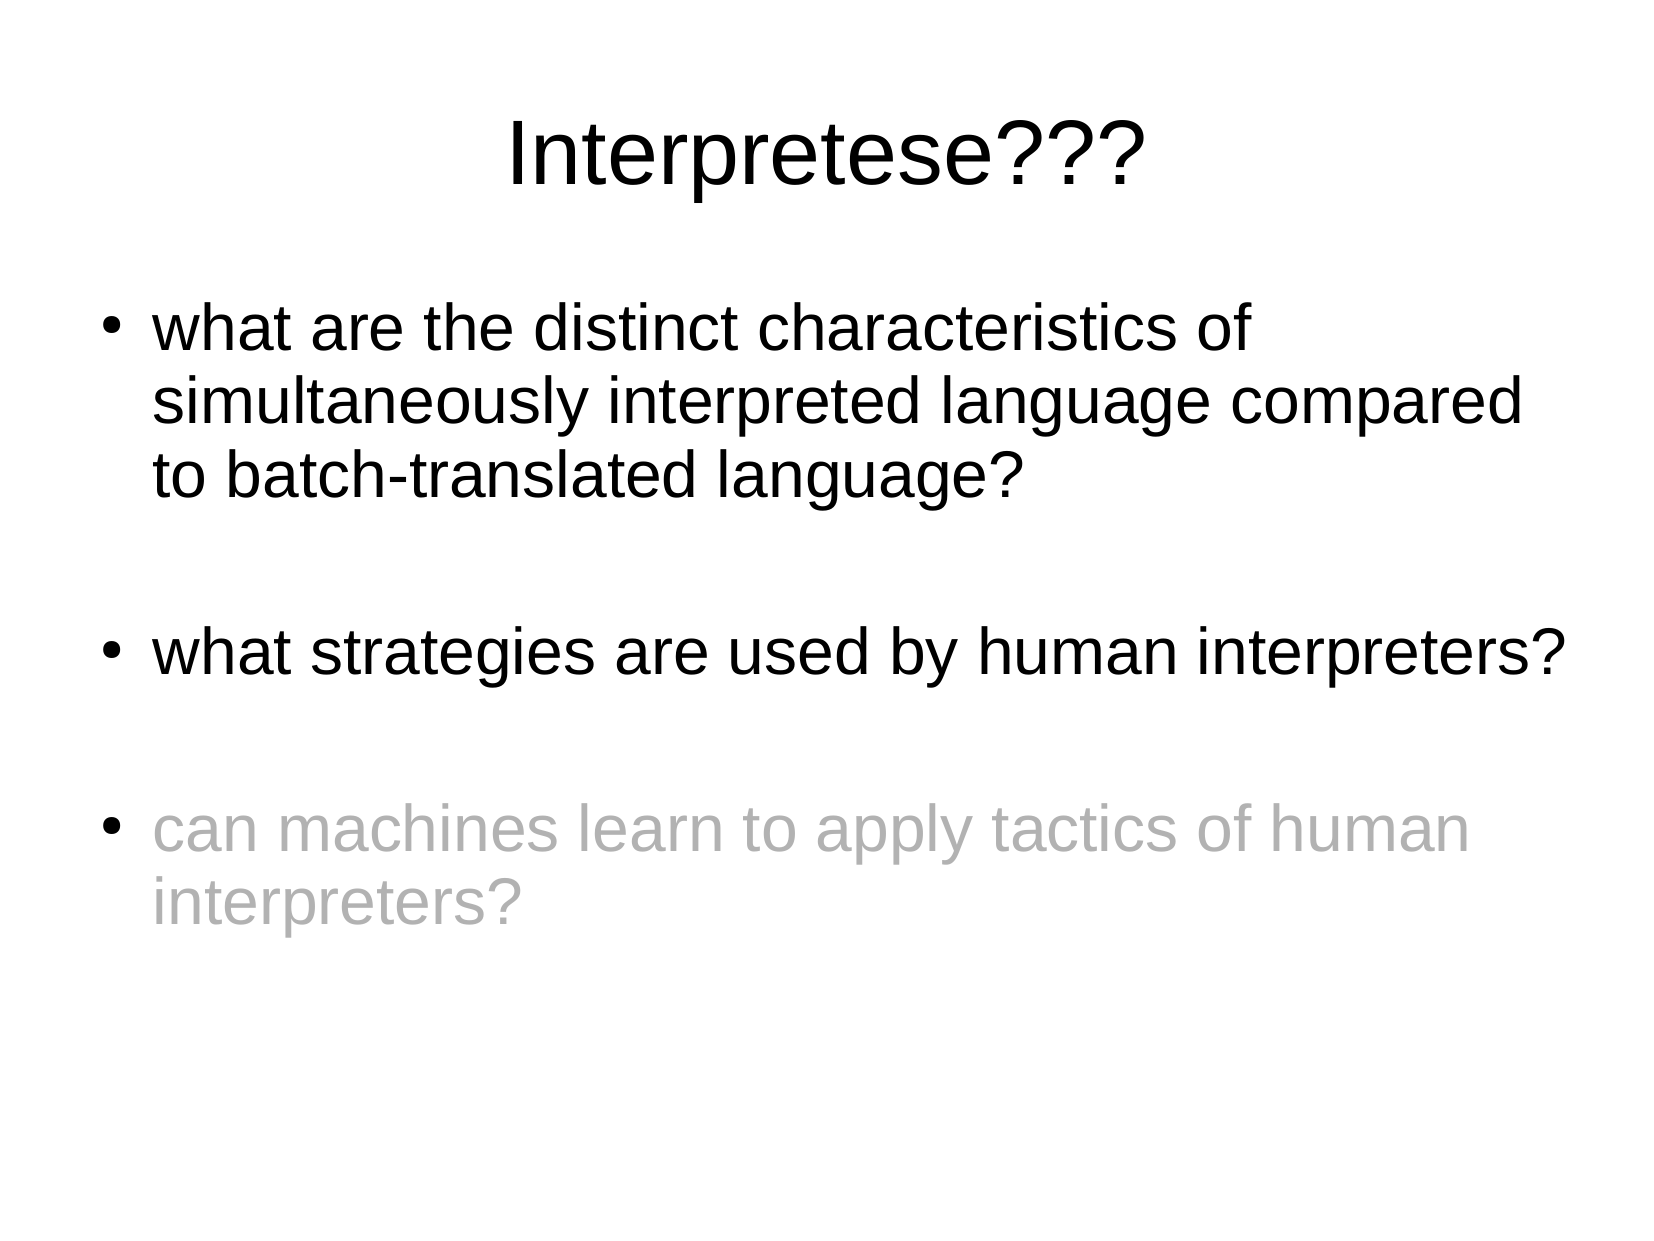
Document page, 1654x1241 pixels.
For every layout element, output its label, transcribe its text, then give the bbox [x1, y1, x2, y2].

title Interpretese??? [82, 49, 1571, 257]
list what are the distinct characteristics of simultaneously interpreted language compared to batch-translated language? what strategies are used by human interpreters? can machines learn to apply tactics of human interpreters? [82, 290, 1571, 1010]
